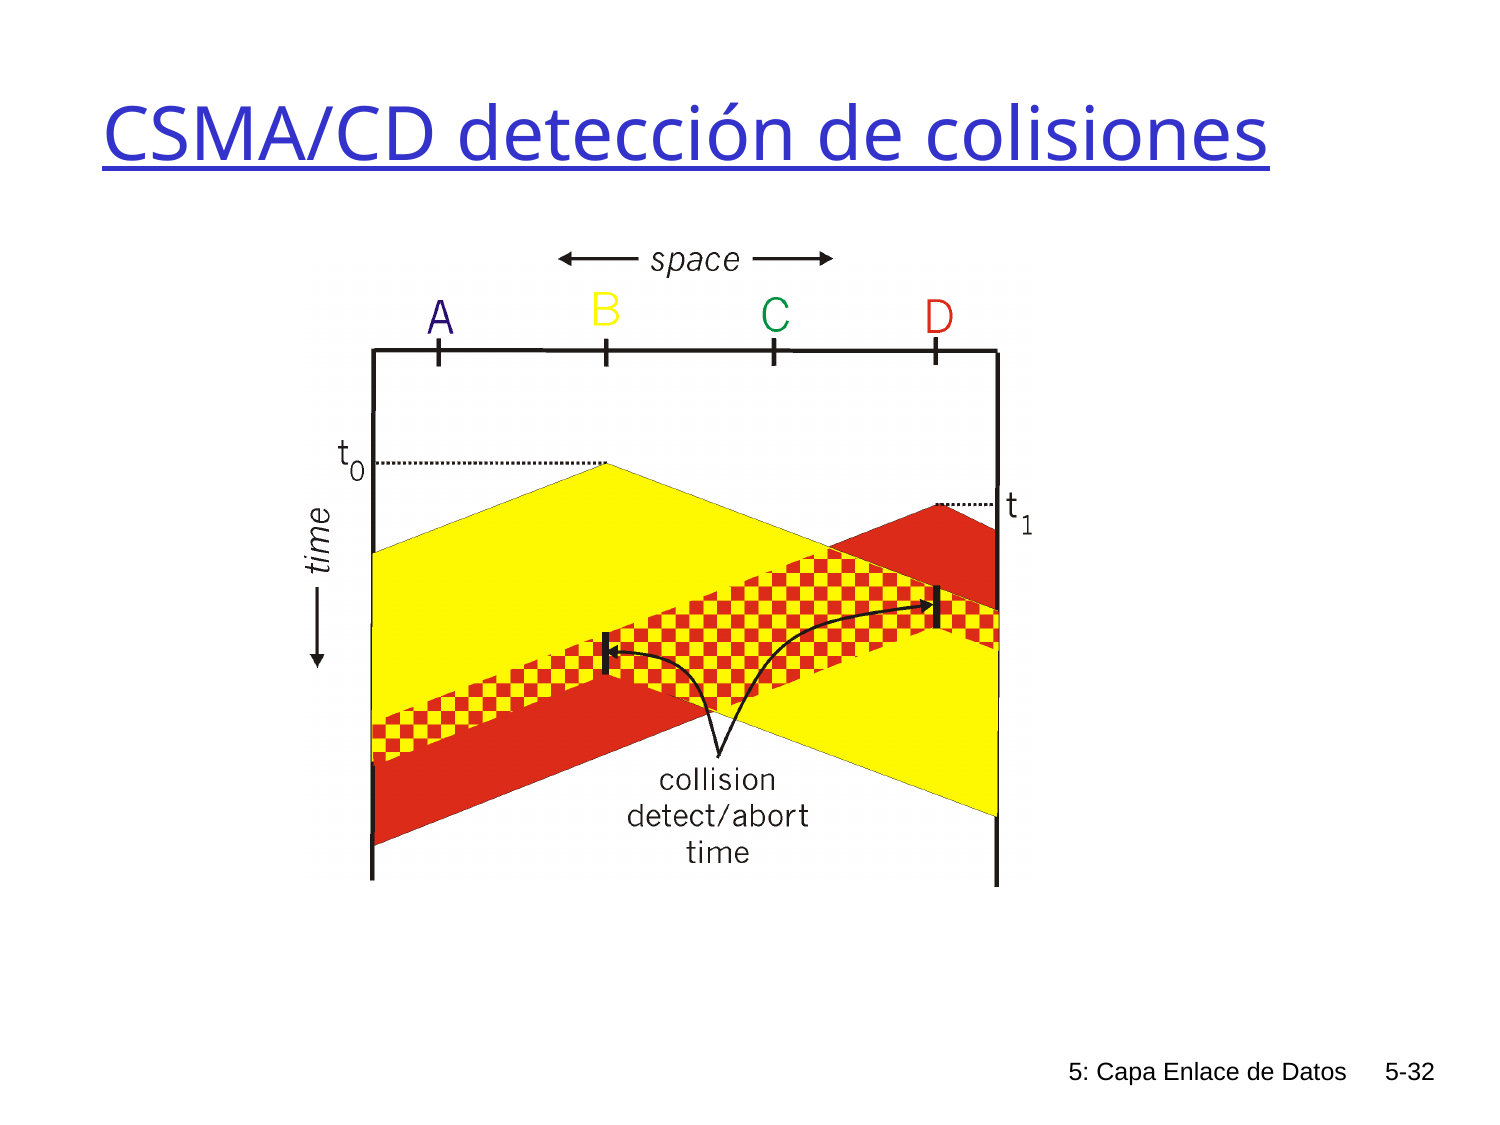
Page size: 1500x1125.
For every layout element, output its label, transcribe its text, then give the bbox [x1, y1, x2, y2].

title CSMA/CD detección de colisiones [87, 37, 1363, 225]
picture [304, 251, 1032, 887]
